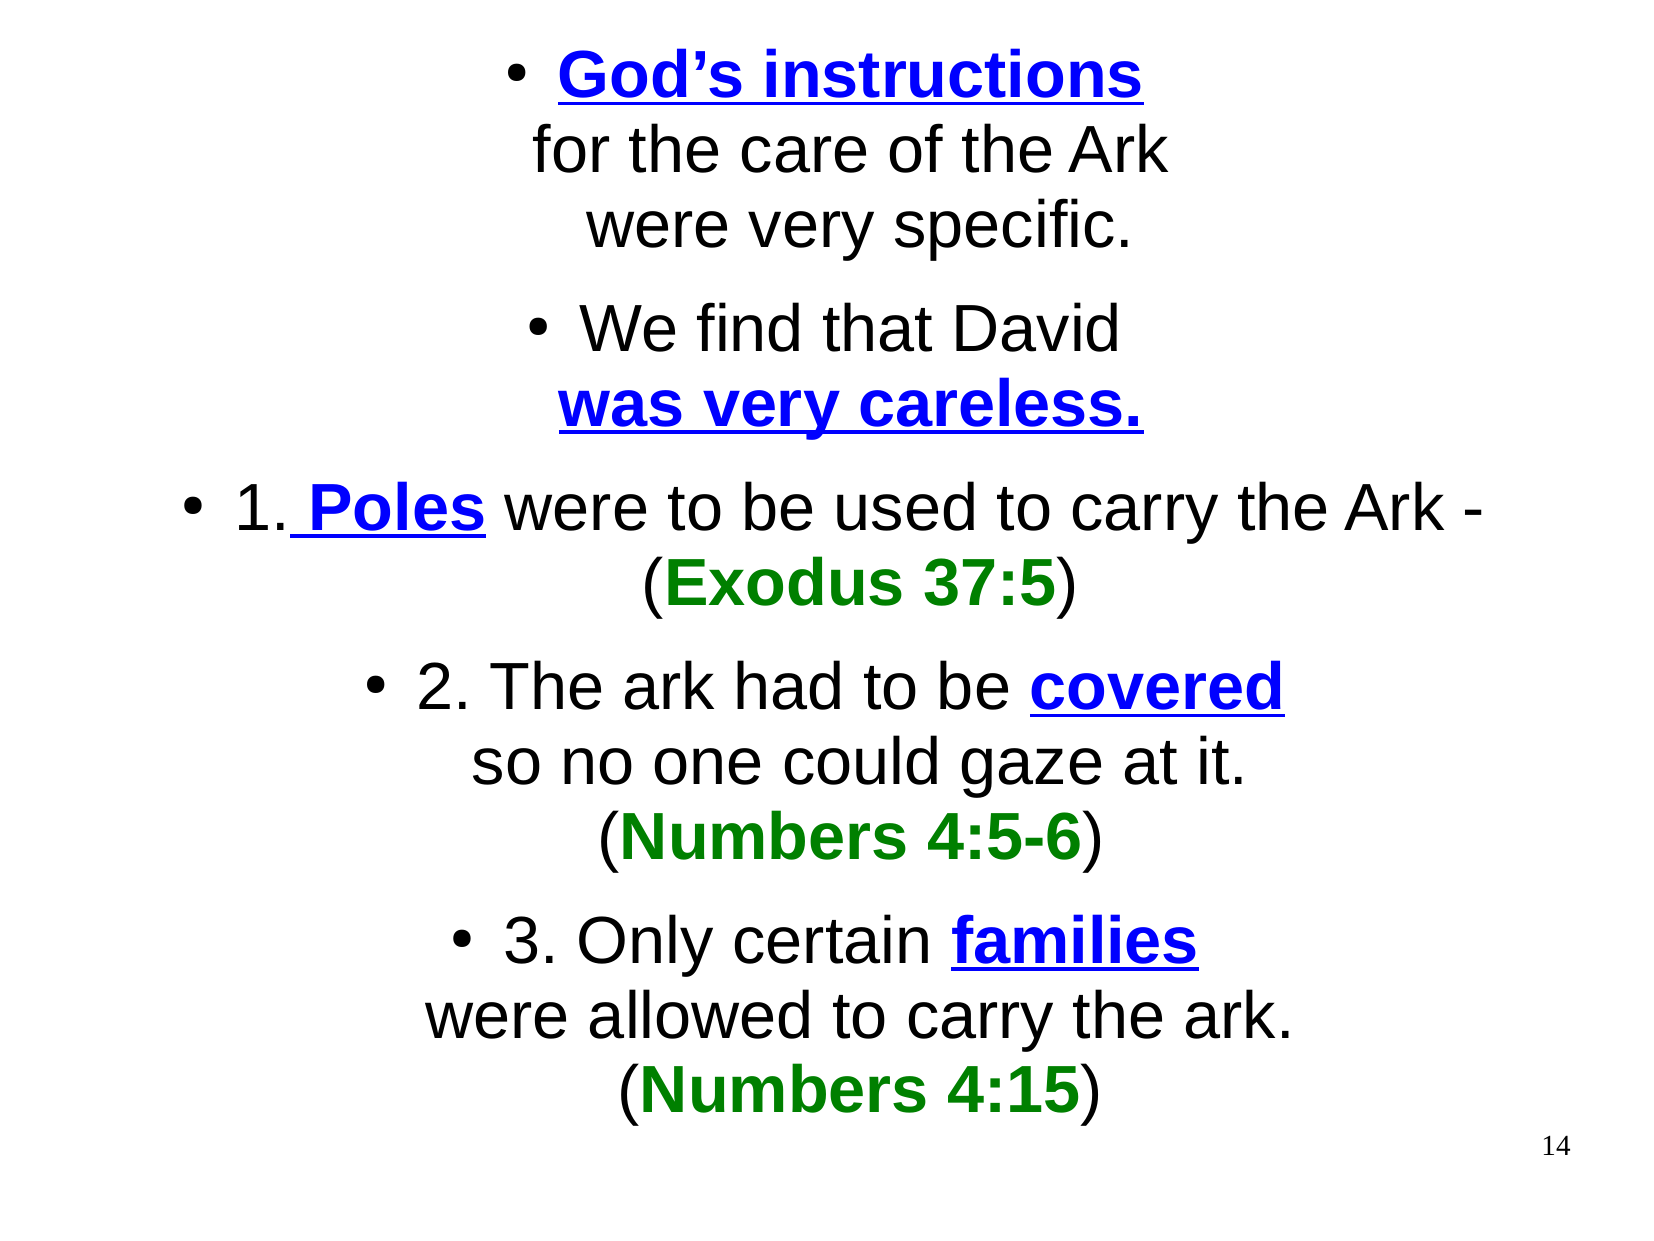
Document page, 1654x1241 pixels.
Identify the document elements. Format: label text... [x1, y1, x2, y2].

list God’s instructions for the care of the Ark were very specific. We find that David was very careless. 1. Poles were to be used to carry the Ark - (Exodus 37:5) 2. The ark had to be covered so no one could gaze at it. (Numbers 4:5-6) 3. Only certain families were allowed to carry the ark. (Numbers 4:15) [37, 37, 1613, 1201]
